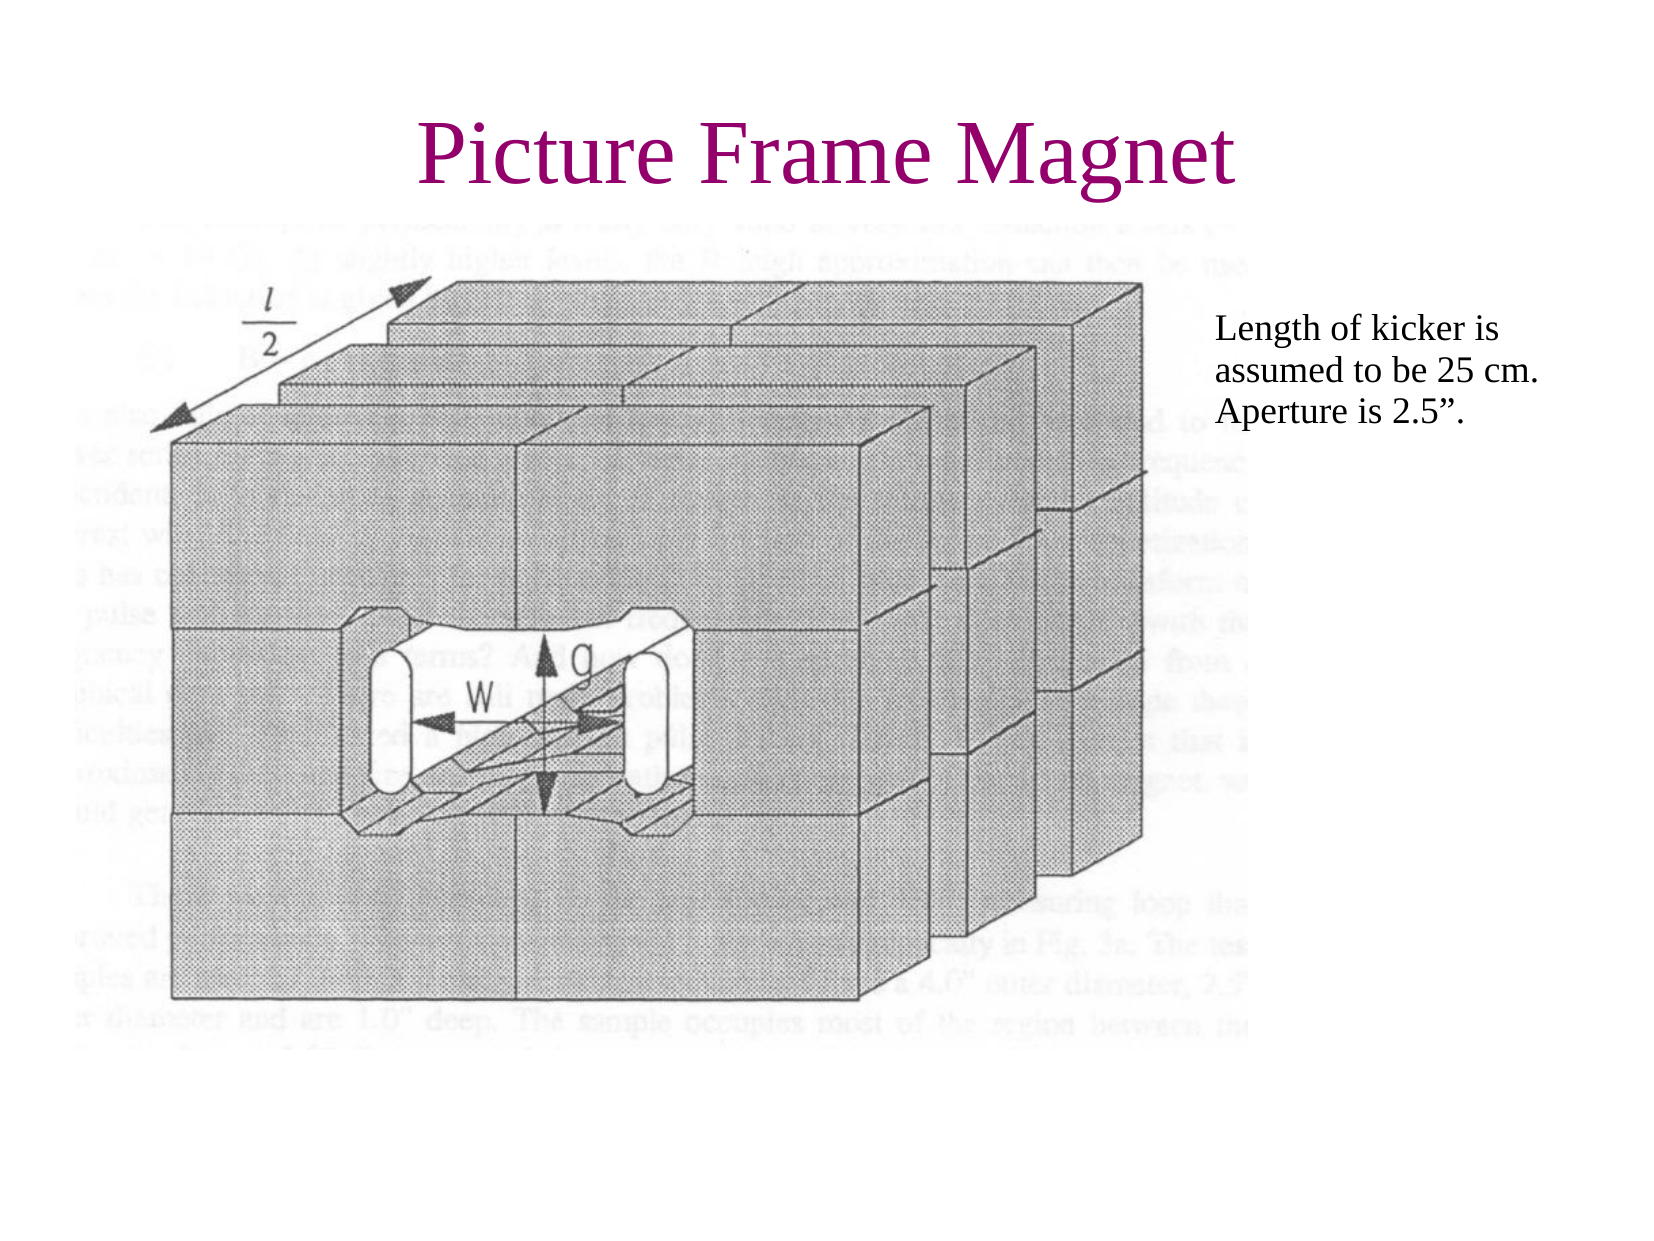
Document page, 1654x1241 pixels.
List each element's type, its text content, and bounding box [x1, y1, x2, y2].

picture [75, 224, 1248, 1051]
text_box Length of kicker is assumed to be 25 cm. Aperture is 2.5”. [1200, 300, 1576, 452]
title Picture Frame Magnet [82, 49, 1571, 257]
